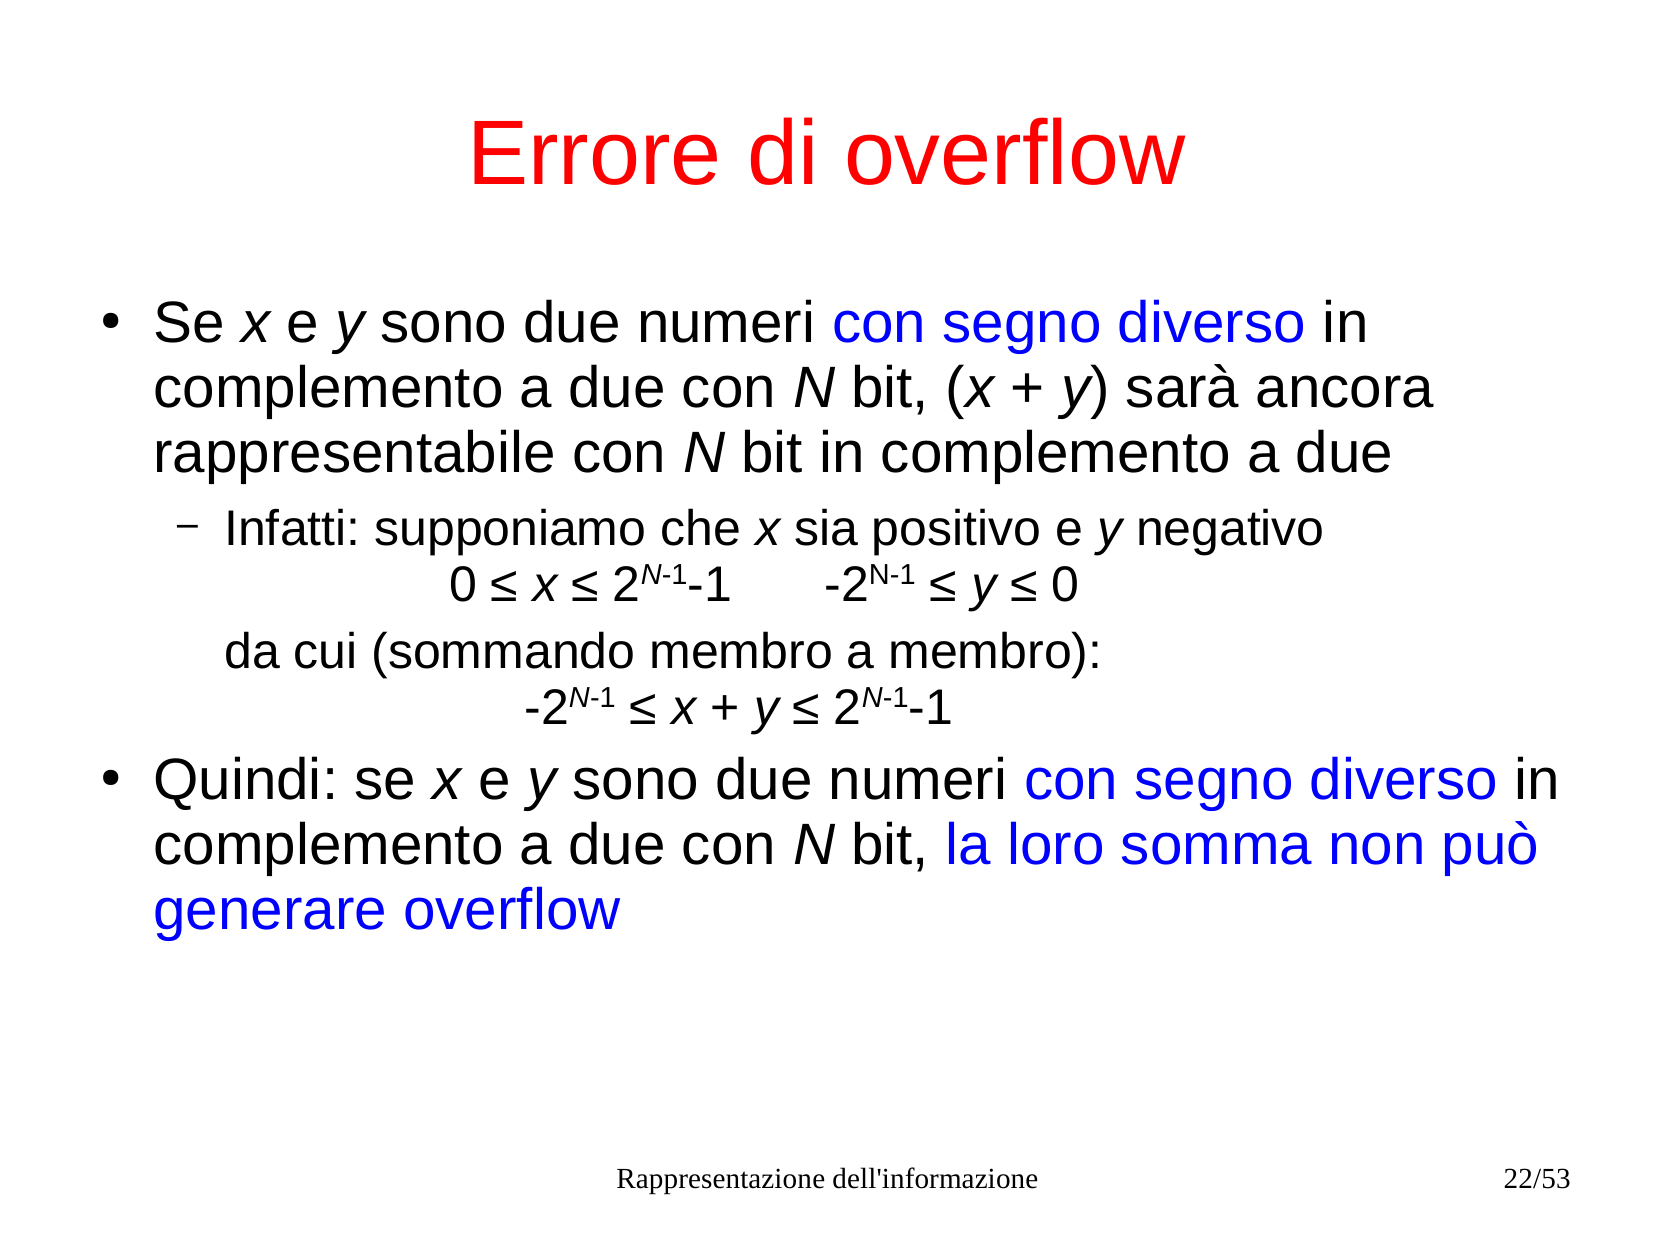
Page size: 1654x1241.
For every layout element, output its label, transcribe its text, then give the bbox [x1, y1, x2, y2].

title Errore di overflow [82, 49, 1571, 257]
list Se x e y sono due numeri con segno diverso in complemento a due con N bit, (x + y) sarà ancora rappresentabile con N bit in complemento a due Infatti: supponiamo che x sia positivo e y negativo 0 ≤ x ≤ 2N-1-1 -2N-1 ≤ y ≤ 0 da cui (sommando membro a membro): -2N-1 ≤ x + y ≤ 2N-1-1 Quindi: se x e y sono due numeri con segno diverso in complemento a due con N bit, la loro somma non può generare overflow [82, 290, 1571, 1126]
